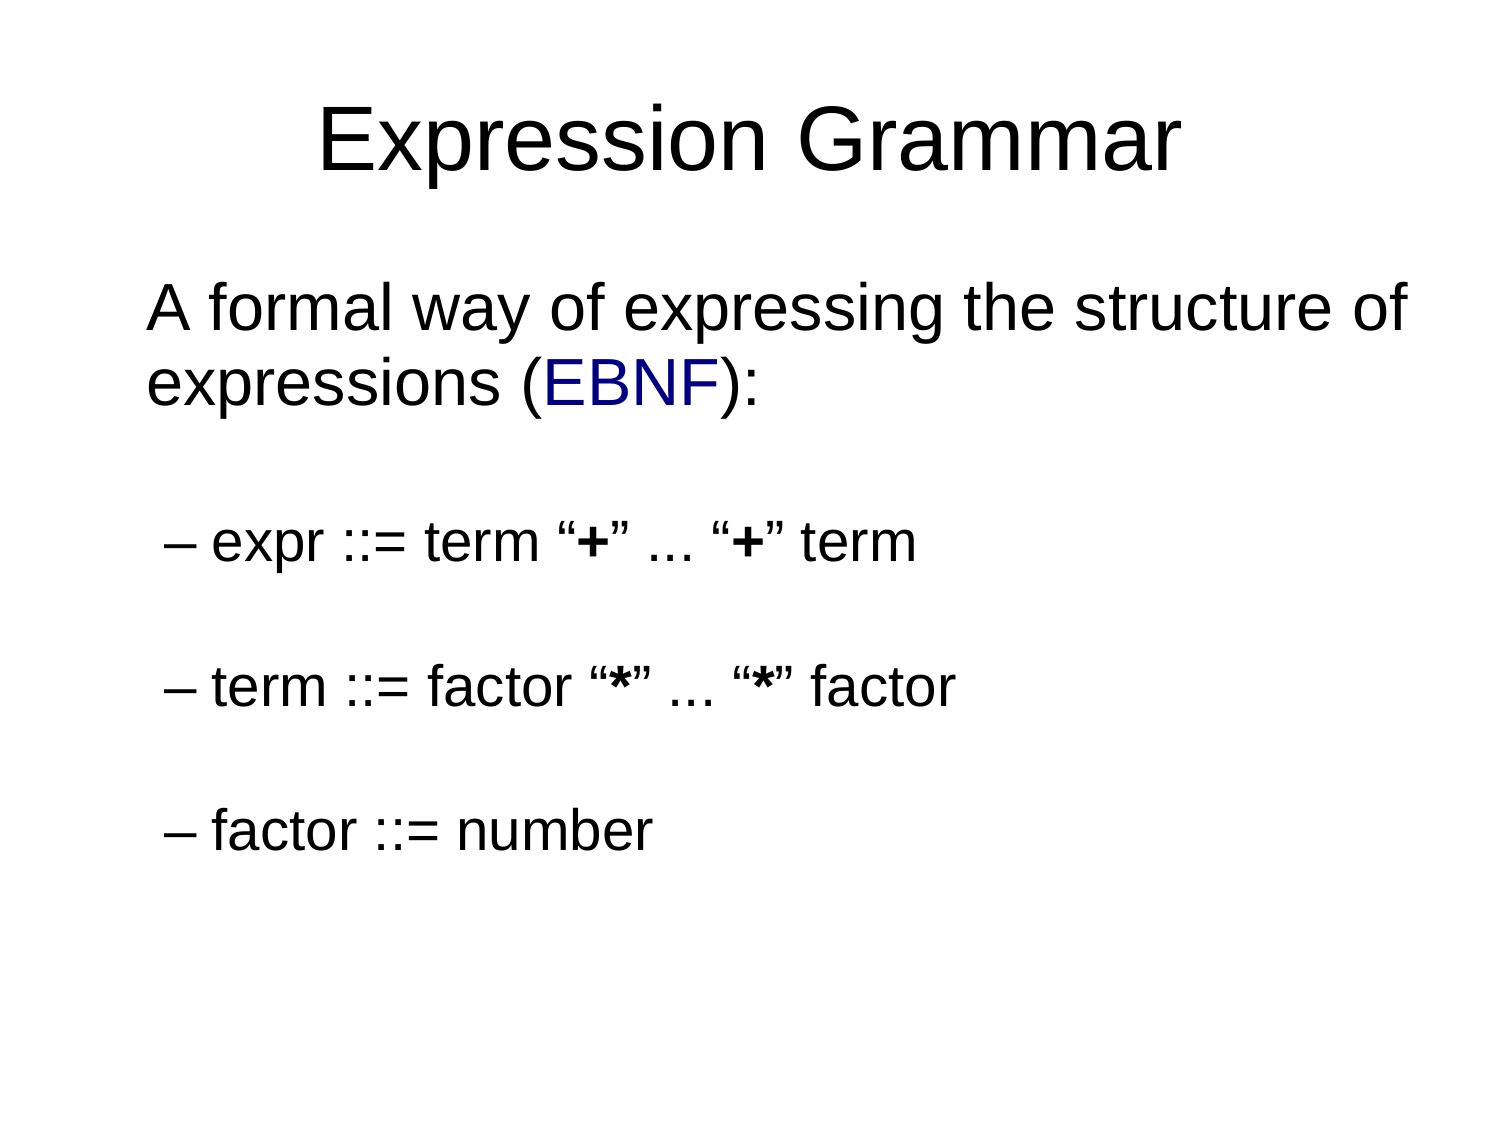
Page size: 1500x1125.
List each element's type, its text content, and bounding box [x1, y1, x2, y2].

title Expression Grammar [75, 44, 1426, 233]
list A formal way of expressing the structure of expressions (EBNF): expr ::= term “+” ... “+” term term ::= factor “*” ... “*” factor factor ::= number [75, 262, 1426, 1006]
